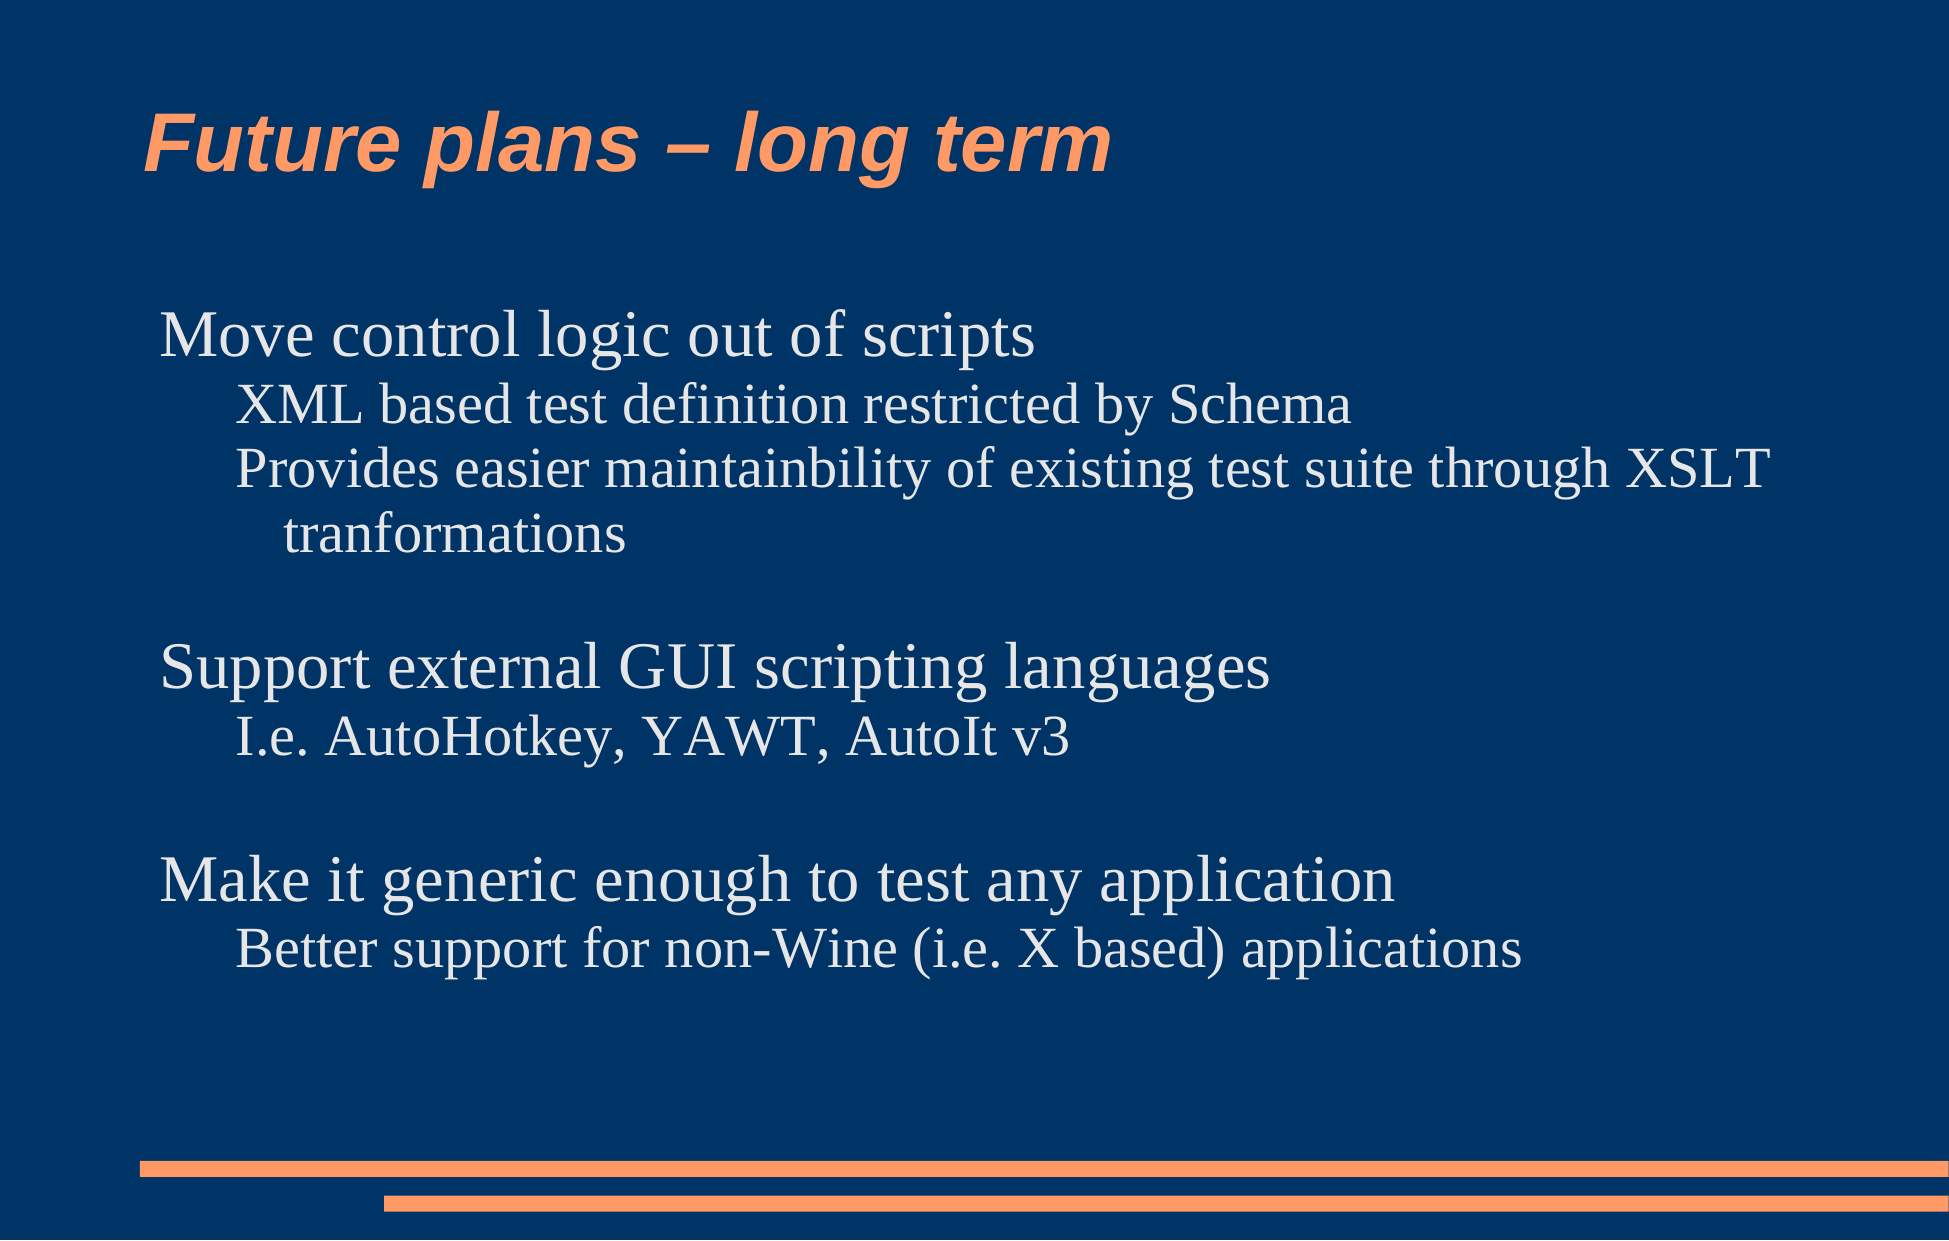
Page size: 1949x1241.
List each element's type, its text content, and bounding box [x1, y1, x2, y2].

list Move control logic out of scripts XML based test definition restricted by Schema Provides easier maintainbility of existing test suite through XSLT tranformations Support external GUI scripting languages I.e. AutoHotkey, YAWT, AutoIt v3 Make it generic enough to test any application Better support for non-Wine (i.e. X based) applications [141, 296, 1838, 1107]
title Future plans – long term [143, 89, 1808, 197]
